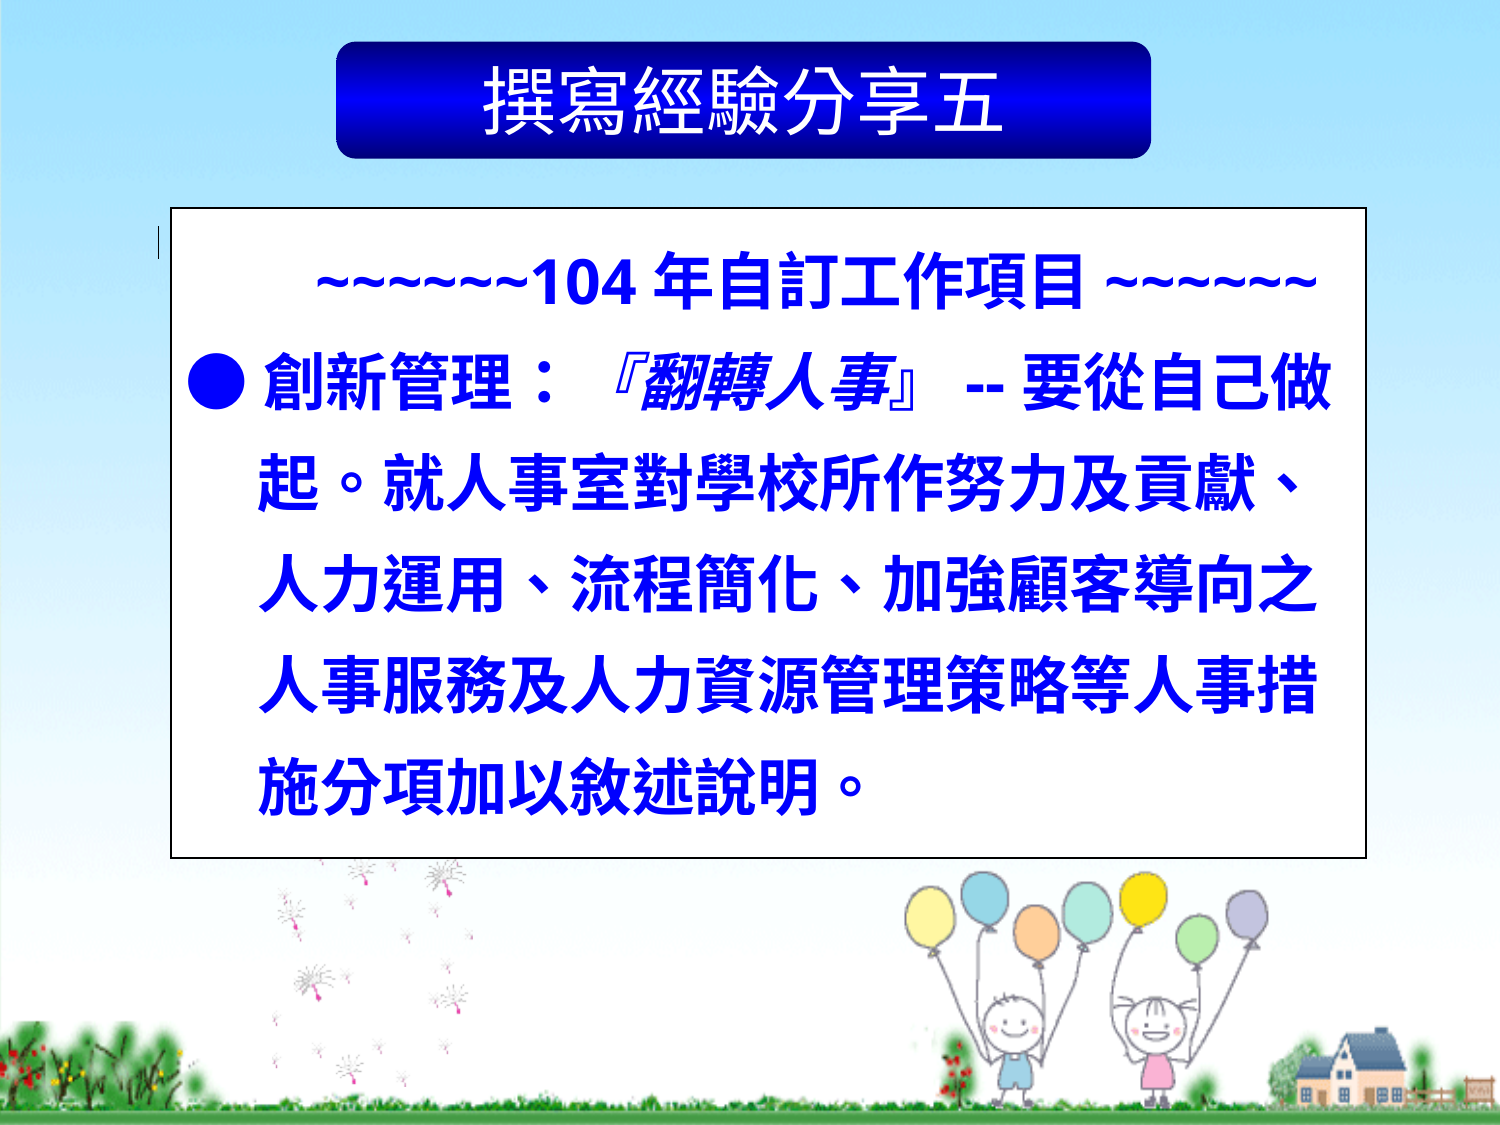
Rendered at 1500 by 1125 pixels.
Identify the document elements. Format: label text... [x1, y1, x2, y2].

picture [0, 0, 1500, 1125]
text_box ~~~~~~104年自訂工作項目~~~~~~ ●創新管理：『翻轉人事』--要從自己做 起。就人事室對學校所作努力及貢獻、 人力運用、流程簡化、加強顧客導向之 人事服務及人力資源管理策略等人事措 施分項加以敘述說明。 [171, 208, 1366, 858]
text_box 撰寫經驗分享五 [336, 41, 1152, 159]
